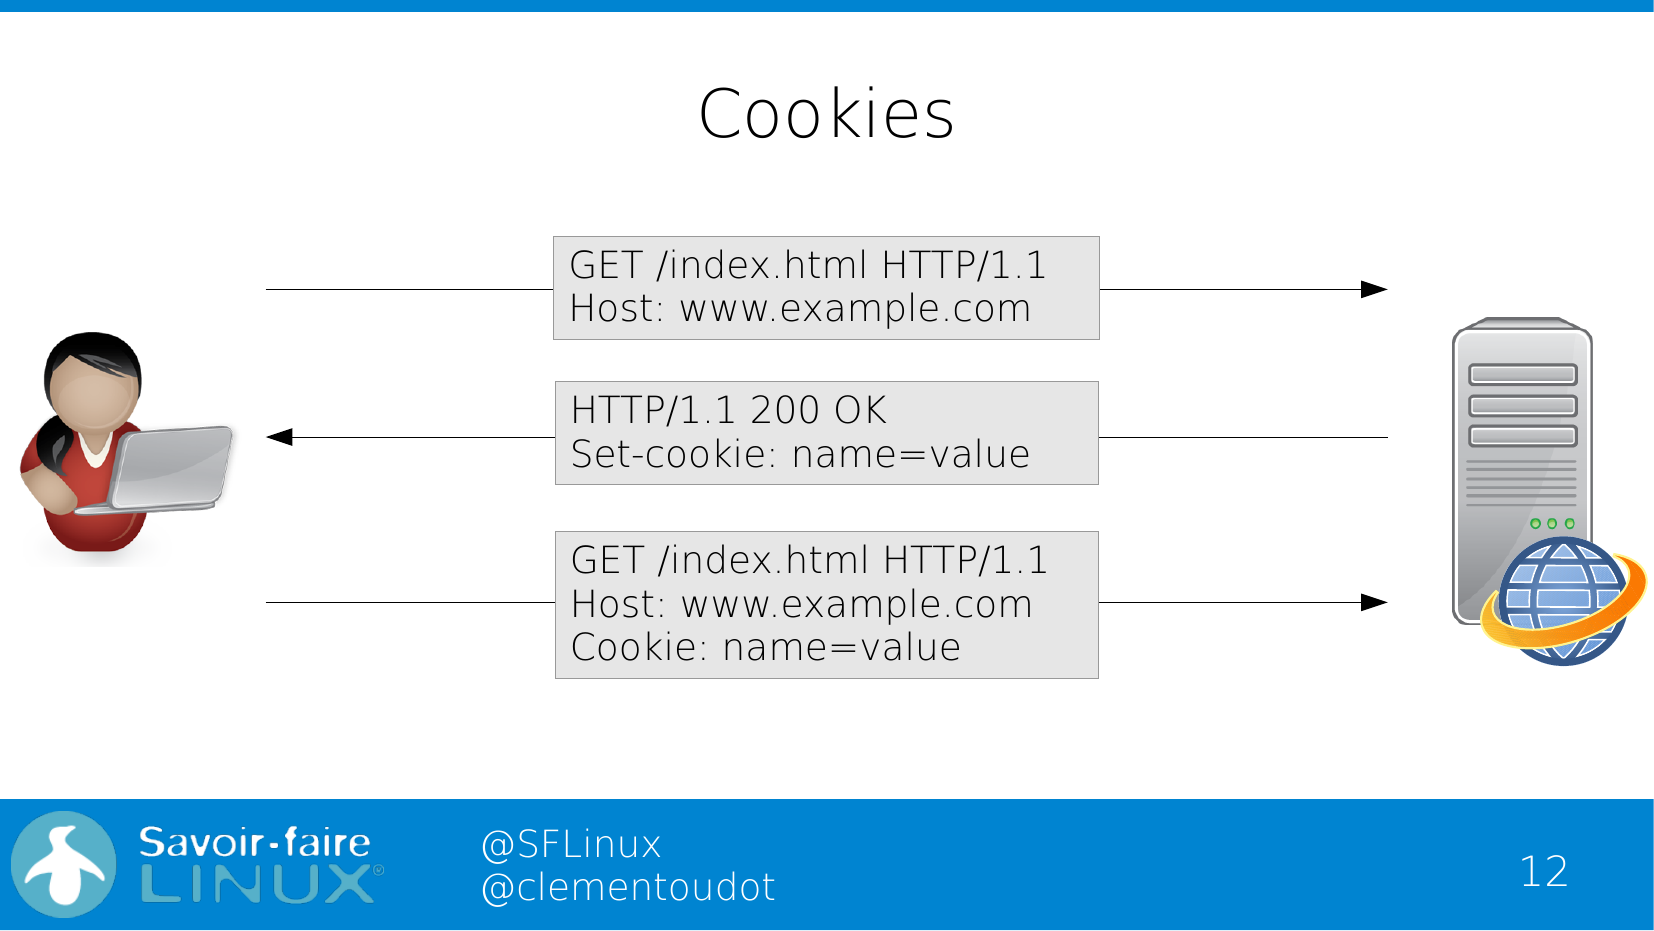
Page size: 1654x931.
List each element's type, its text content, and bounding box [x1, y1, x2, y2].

text_box GET /index.html HTTP/1.1 Host: www.example.com Cookie: name=value [555, 531, 1099, 679]
text_box GET /index.html HTTP/1.1 Host: www.example.com [553, 236, 1100, 340]
picture [1452, 317, 1654, 686]
picture [0, 318, 243, 567]
picture [11, 811, 384, 918]
title Cookies [82, 37, 1571, 193]
text_box HTTP/1.1 200 OK Set-cookie: name=value [555, 381, 1099, 485]
